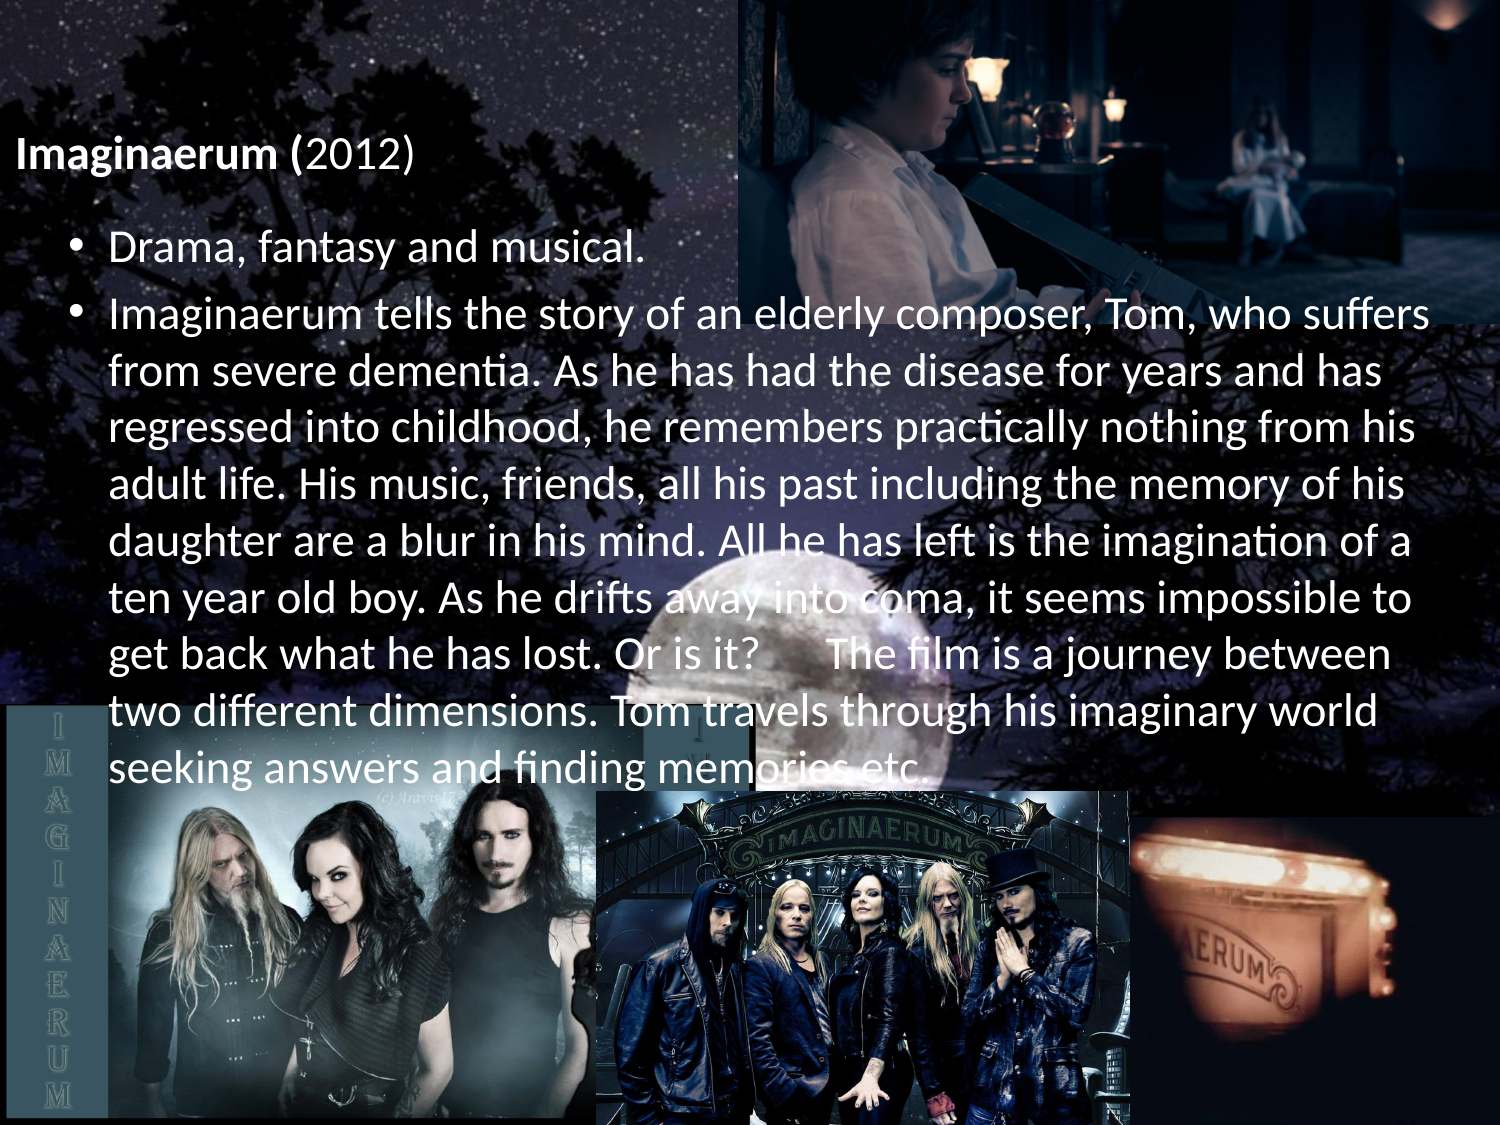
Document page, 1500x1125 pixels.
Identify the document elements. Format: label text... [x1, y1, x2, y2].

list Drama, fantasy and musical. Imaginaerum tells the story of an elderly composer, Tom, who suffers from severe dementia. As he has had the disease for years and has regressed into childhood, he remembers practically nothing from his adult life. His music, friends, all his past including the memory of his daughter are a blur in his mind. All he has left is the imagination of a ten year old boy. As he drifts away into coma, it seems impossible to get back what he has lost. Or is it? The film is a journey between two different dimensions. Tom travels through his imaginary world seeking answers and finding memories etc. [53, 208, 1447, 917]
picture [0, 0, 1500, 1125]
title Imaginaerum (2012) [0, 113, 984, 302]
